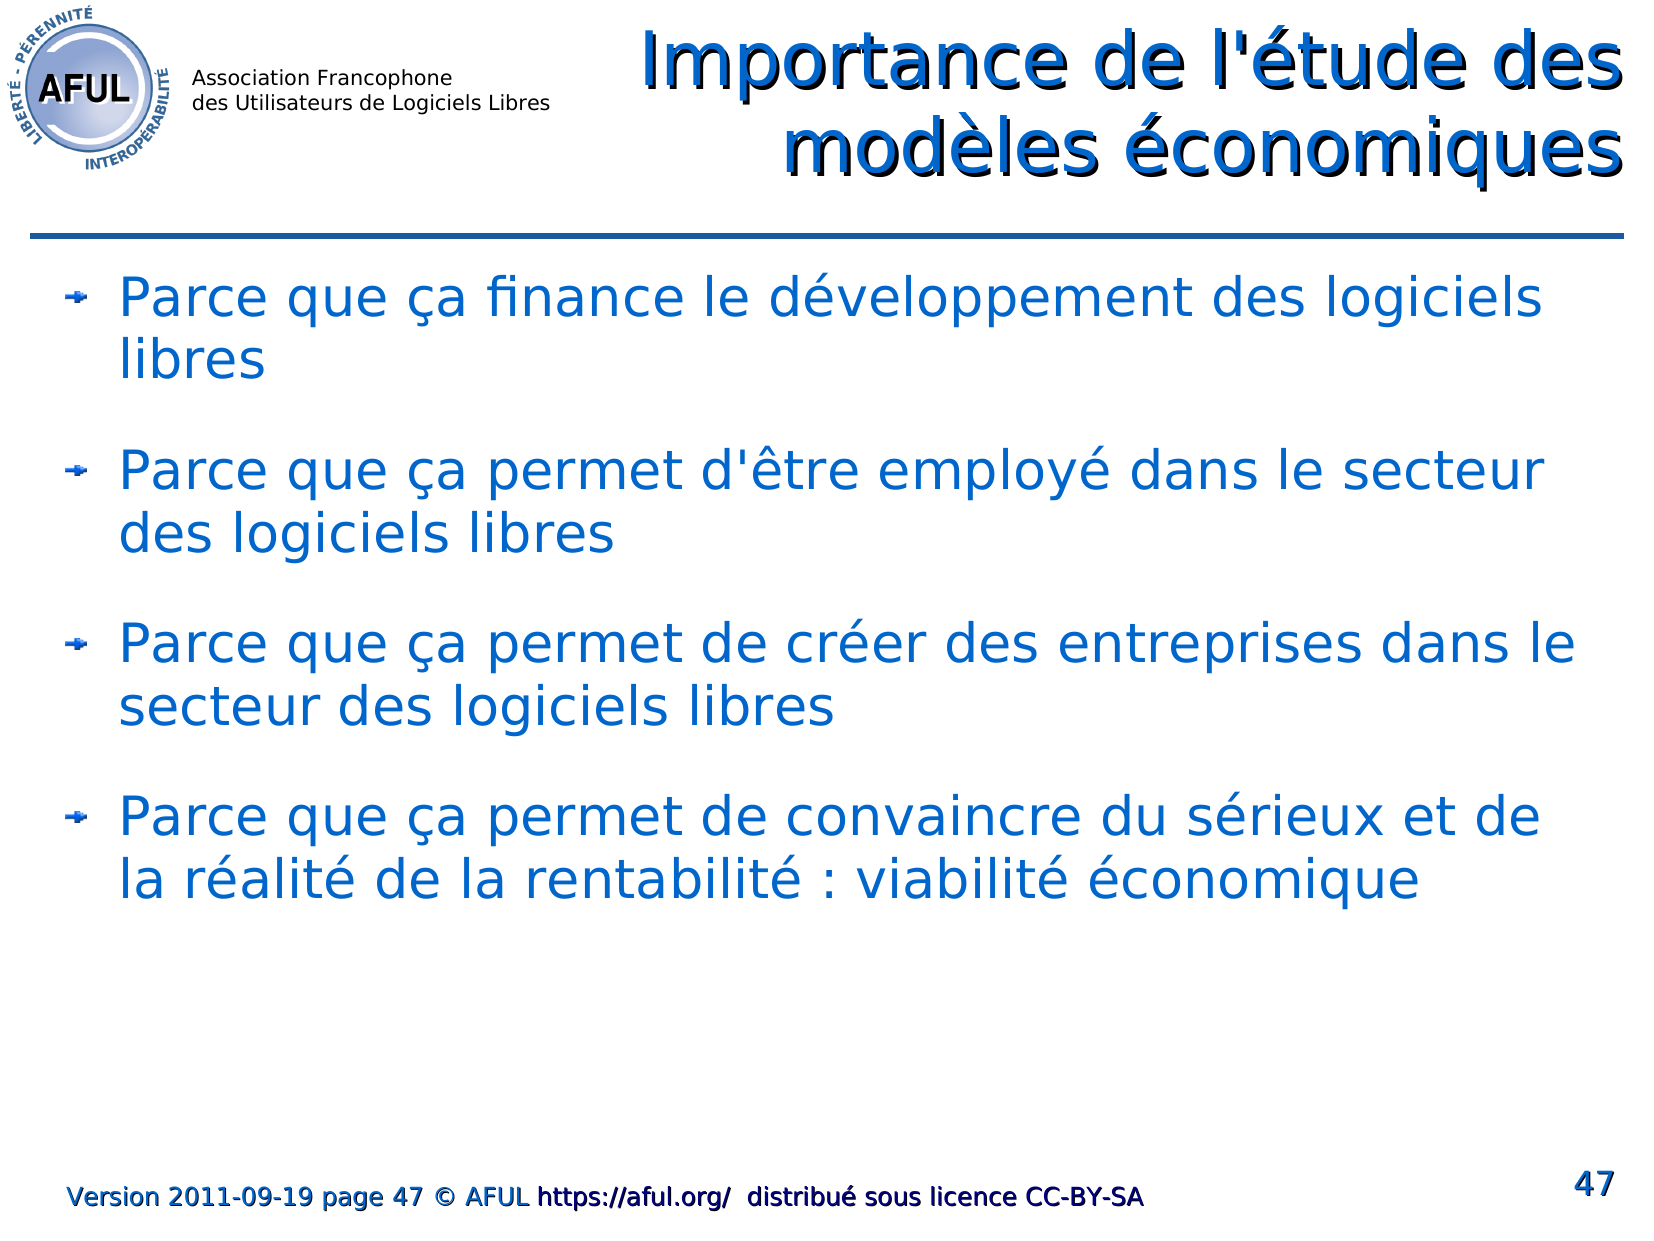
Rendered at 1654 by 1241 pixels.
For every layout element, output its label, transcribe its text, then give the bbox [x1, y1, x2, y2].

list Parce que ça finance le développement des logiciels libres Parce que ça permet d'être employé dans le secteur des logiciels libres Parce que ça permet de créer des entreprises dans le secteur des logiciels libres Parce que ça permet de convaincre du sérieux et de la réalité de la rentabilité : viabilité économique [47, 265, 1595, 1211]
title Importance de l'étude des modèles économiques [501, 0, 1625, 207]
picture [0, 0, 178, 178]
